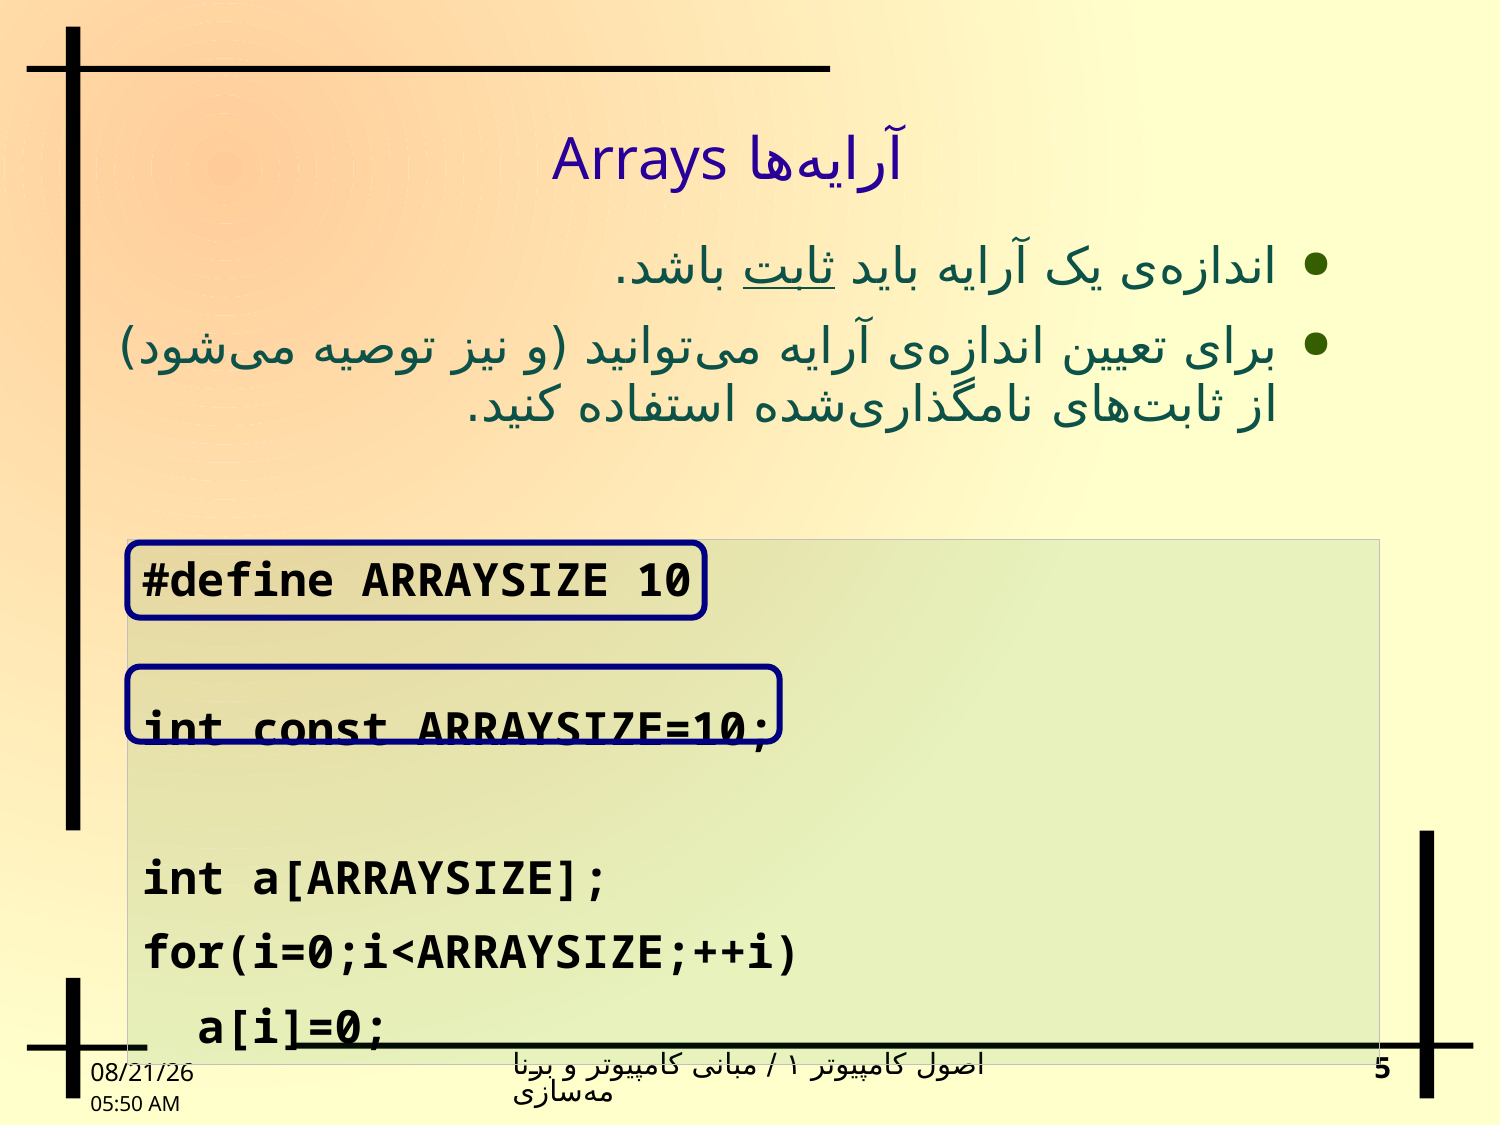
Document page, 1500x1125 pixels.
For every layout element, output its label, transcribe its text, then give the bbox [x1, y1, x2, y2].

list اندازه‌ی یک آرایه باید ثابت باشد. برای تعیین اندازه‌ی آرایه می‌توانید (و نیز توصیه می‌شود) از ثابت‌های نامگذاری‌شده استفاده کنید. [112, 236, 1403, 494]
title آرایه‌ها Arrays [113, 96, 1344, 217]
text_box #define ARRAYSIZE 10 int const ARRAYSIZE=10; int a[ARRAYSIZE]; for(i=0;i<ARRAYSIZE;++i) a[i]=0; [131, 670, 776, 738]
text_box #define ARRAYSIZE 10 int const ARRAYSIZE=10; int a[ARRAYSIZE]; for(i=0;i<ARRAYSIZE;++i) a[i]=0; [127, 539, 1380, 991]
text_box #define ARRAYSIZE 10 int const ARRAYSIZE=10; int a[ARRAYSIZE]; for(i=0;i<ARRAYSIZE;++i) a[i]=0; [131, 546, 701, 614]
